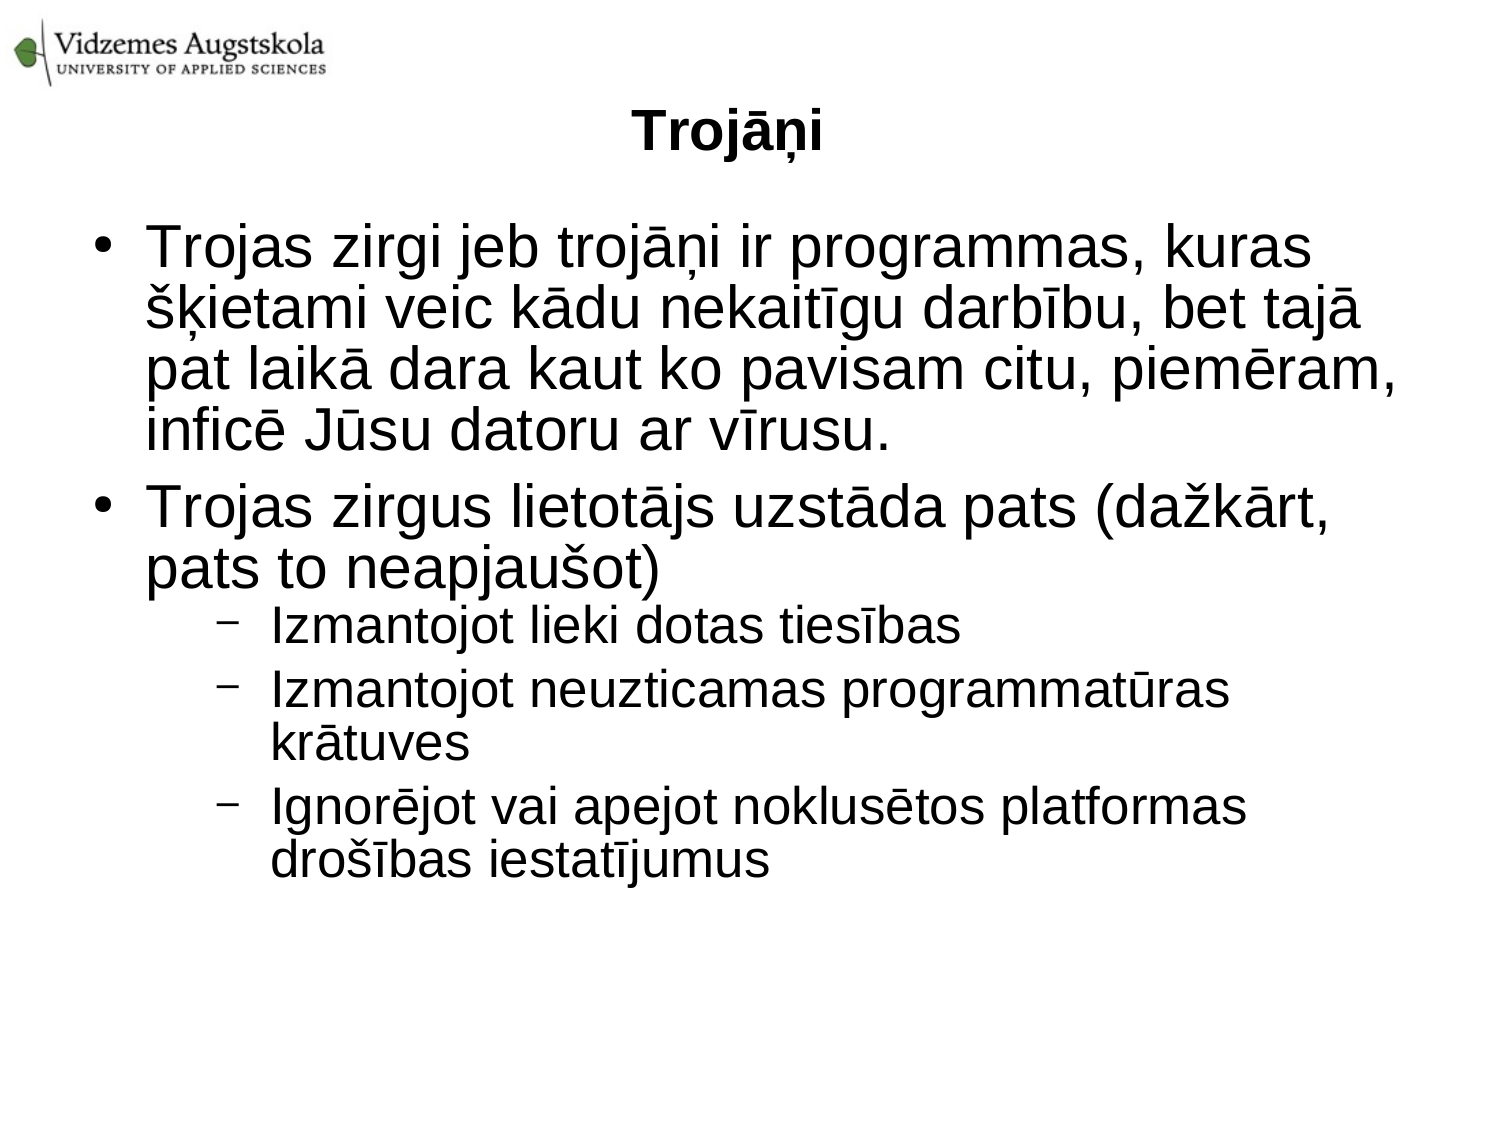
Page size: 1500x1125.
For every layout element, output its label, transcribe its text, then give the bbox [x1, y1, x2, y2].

list Trojas zirgi jeb trojāņi ir programmas, kuras šķietami veic kādu nekaitīgu darbību, bet tajā pat laikā dara kaut ko pavisam citu, piemēram, inficē Jūsu datoru ar vīrusu. Trojas zirgus lietotājs uzstāda pats (dažkārt, pats to neapjaušot) Izmantojot lieki dotas tiesības Izmantojot neuzticamas programmatūras krātuves Ignorējot vai apejot noklusētos platformas drošības iestatījumus [74, 214, 1424, 1004]
picture [5, 2, 334, 102]
title Trojāņi [85, 87, 1372, 177]
